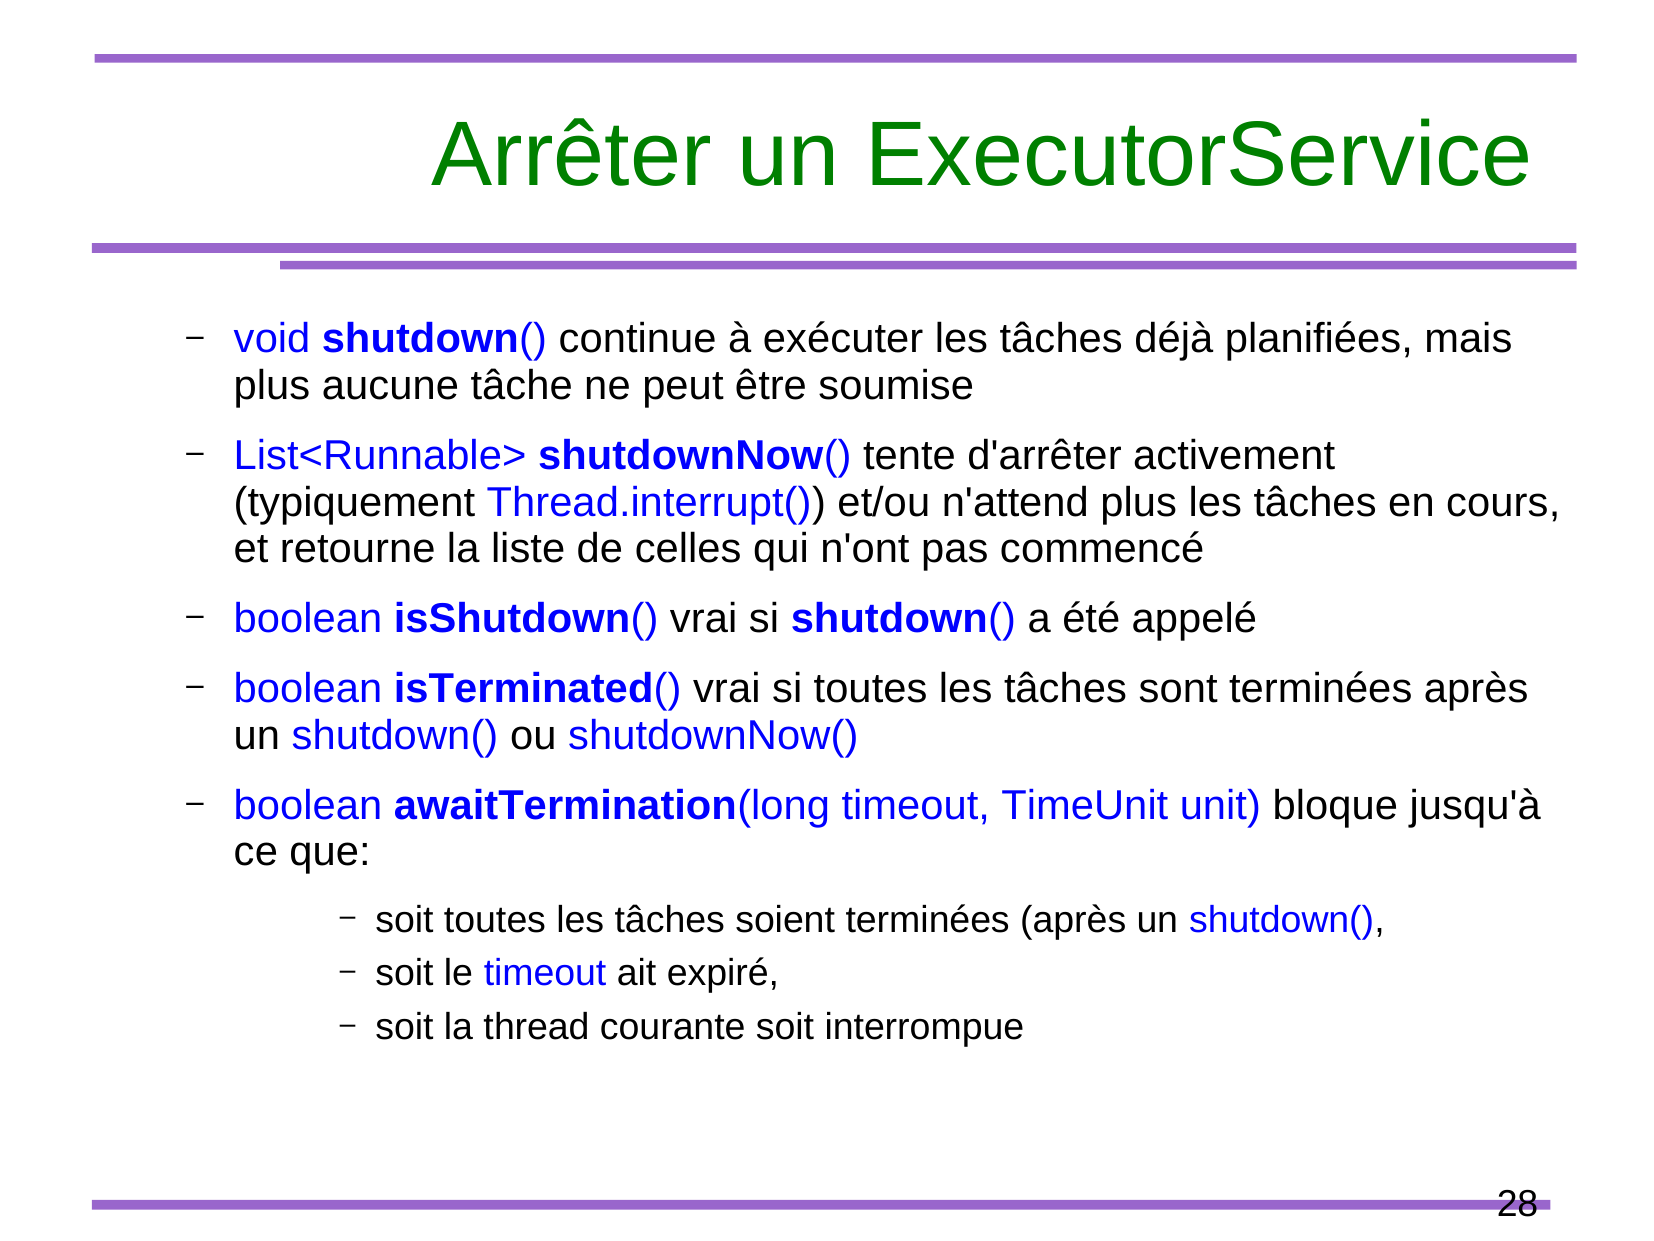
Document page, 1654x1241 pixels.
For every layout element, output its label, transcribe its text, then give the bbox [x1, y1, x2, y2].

list void shutdown() continue à exécuter les tâches déjà planifiées, mais plus aucune tâche ne peut être soumise List<Runnable> shutdownNow() tente d'arrêter activement (typiquement Thread.interrupt()) et/ou n'attend plus les tâches en cours, et retourne la liste de celles qui n'ont pas commencé boolean isShutdown() vrai si shutdown() a été appelé boolean isTerminated() vrai si toutes les tâches sont terminées après un shutdown() ou shutdownNow() boolean awaitTermination(long timeout, TimeUnit unit) bloque jusqu'à ce que: soit toutes les tâches soient terminées (après un shutdown(), soit le timeout ait expiré, soit la thread courante soit interrompue [92, 315, 1563, 1163]
title Arrêter un ExecutorService [121, 49, 1534, 257]
